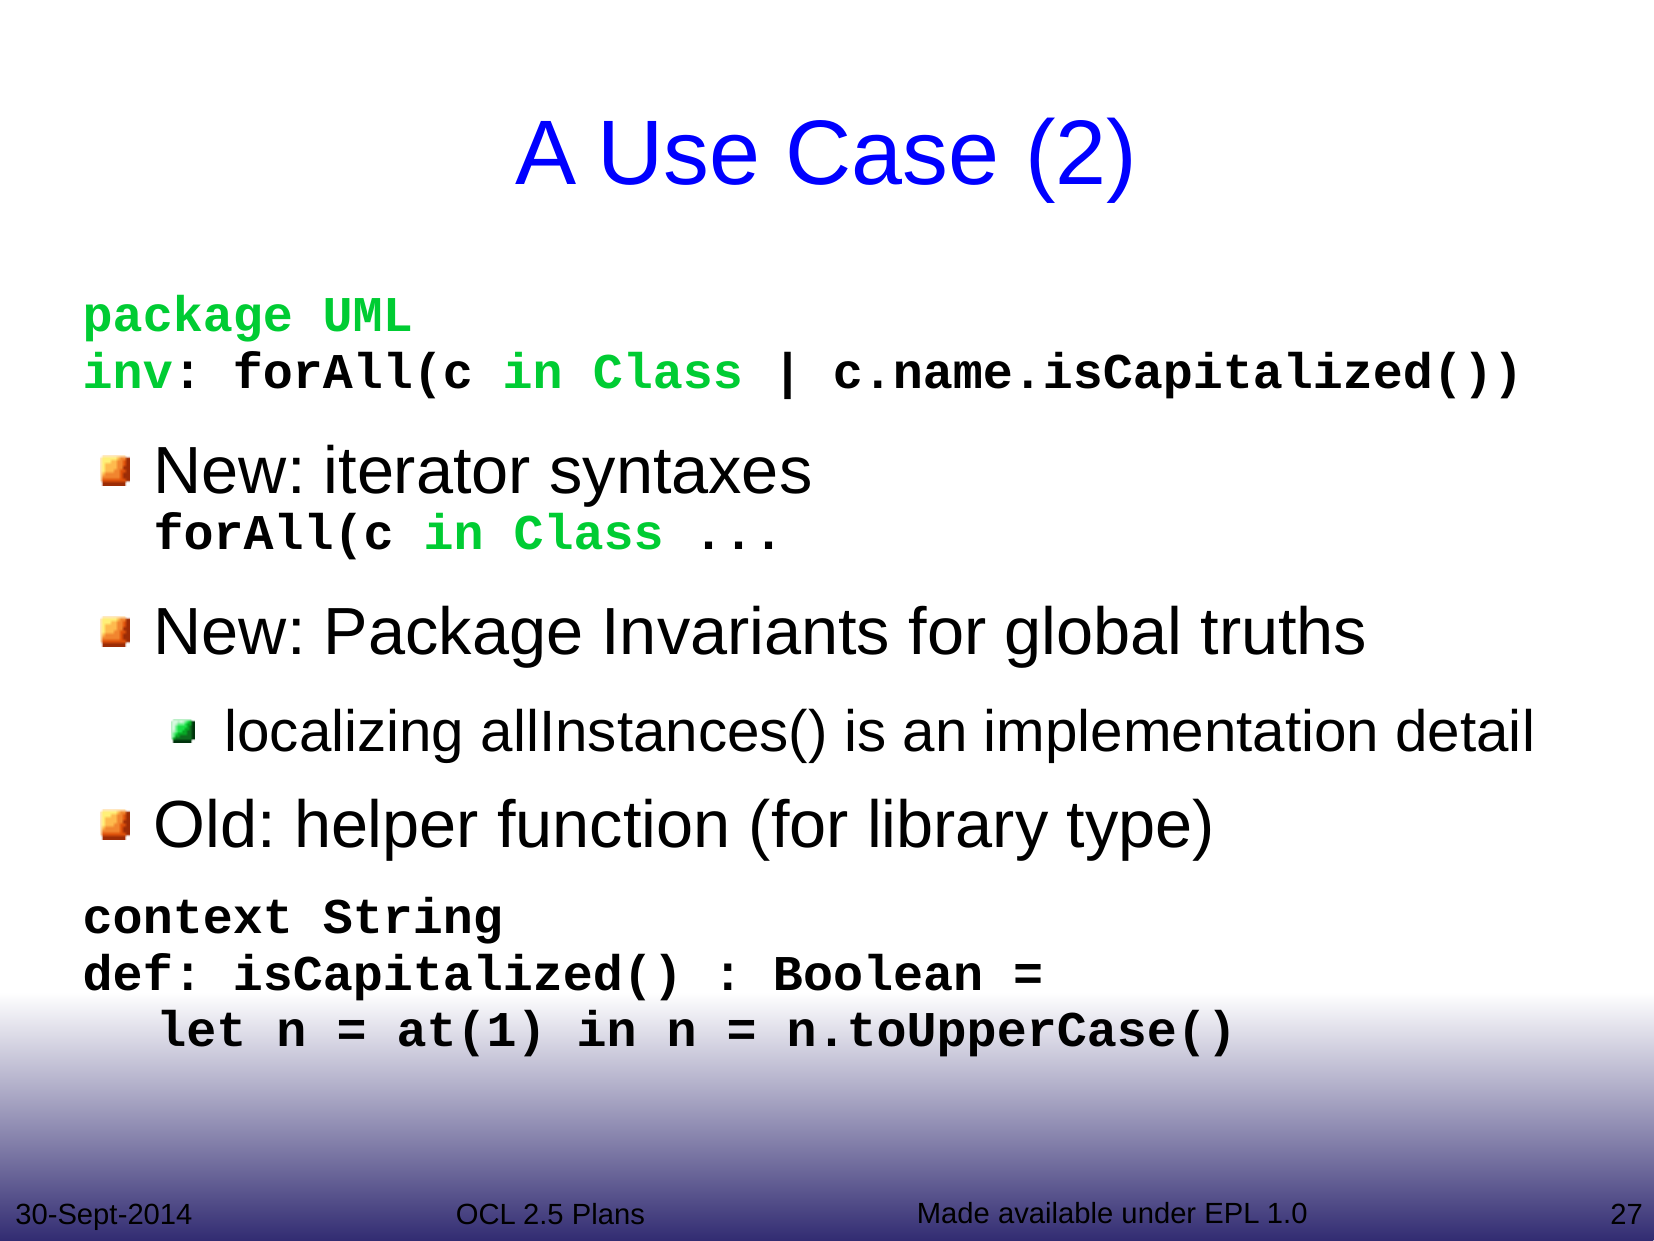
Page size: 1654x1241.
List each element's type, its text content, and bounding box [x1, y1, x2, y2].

title A Use Case (2) [82, 49, 1571, 257]
list package UML inv: forAll(c in Class | c.name.isCapitalized()) New: iterator syntaxes forAll(c in Class ... New: Package Invariants for global truths localizing allInstances() is an implementation detail Old: helper function (for library type) context String def: isCapitalized() : Boolean = let n = at(1) in n = n.toUpperCase() [82, 290, 1571, 1109]
